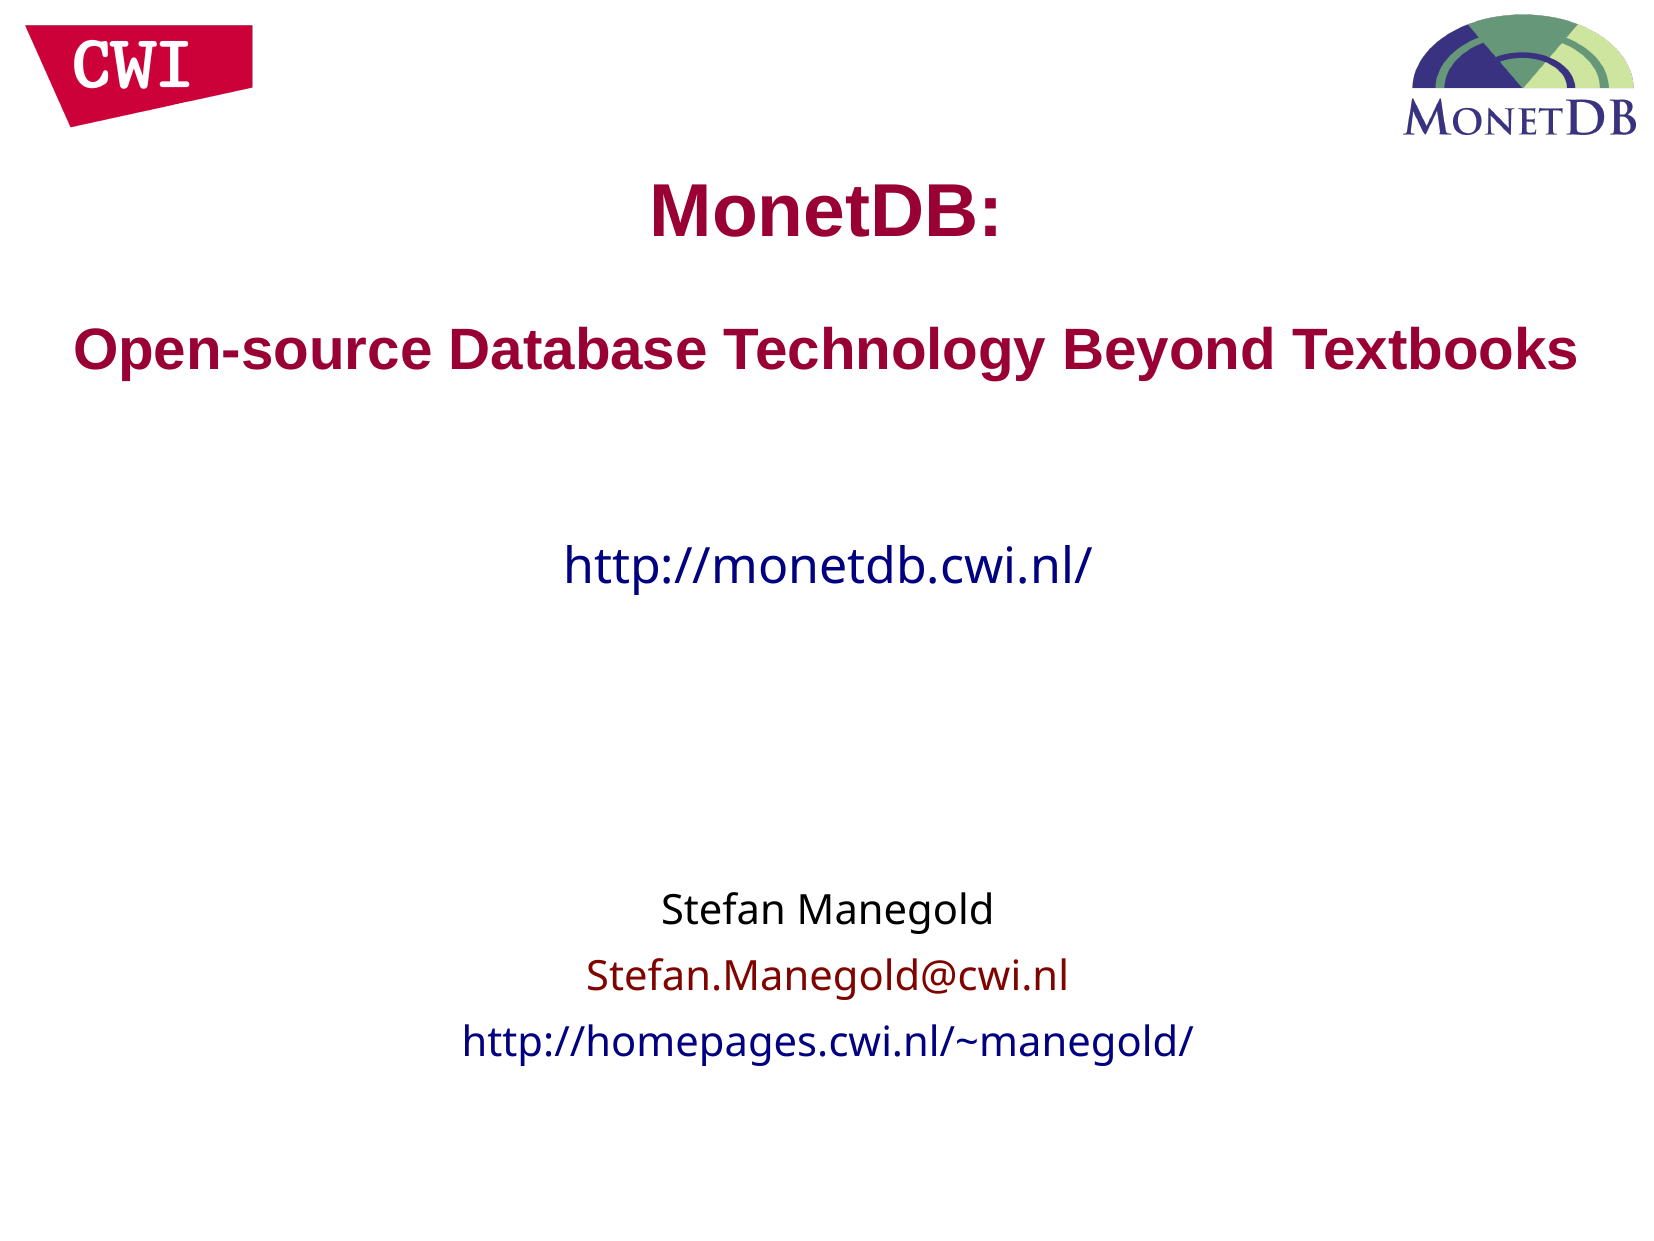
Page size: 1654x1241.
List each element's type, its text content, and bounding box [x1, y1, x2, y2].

text_box Stefan Manegold Stefan.Manegold@cwi.nl http://homepages.cwi.nl/~manegold/ [342, 871, 1313, 1041]
picture [1403, 14, 1636, 135]
title MonetDB: Open-source Database Technology Beyond Textbooks [0, 148, 1654, 467]
text_box http://monetdb.cwi.nl/ [342, 522, 1314, 641]
picture [0, 0, 278, 148]
